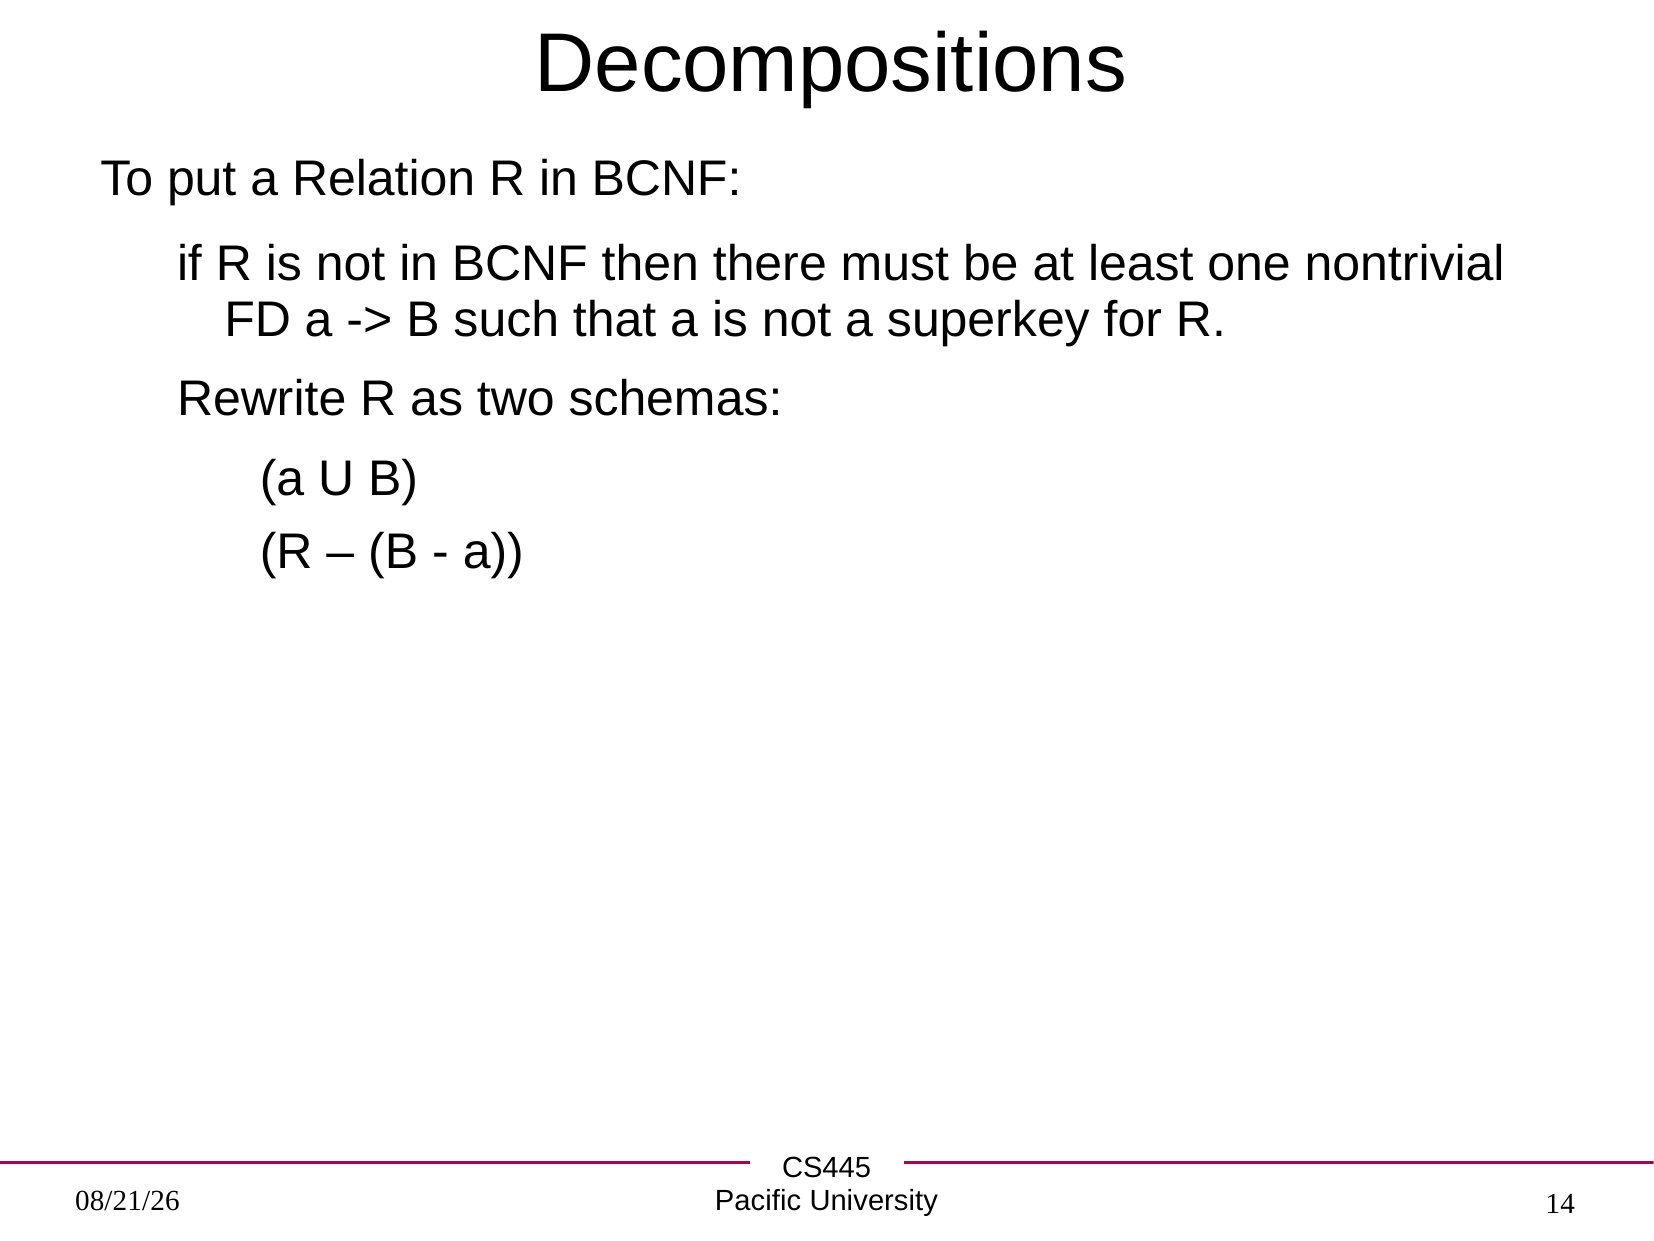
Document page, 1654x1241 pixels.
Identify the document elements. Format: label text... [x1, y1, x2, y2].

title Decompositions [86, 15, 1576, 109]
list To put a Relation R in BCNF: if R is not in BCNF then there must be at least one nontrivial FD a -> B such that a is not a superkey for R. Rewrite R as two schemas: (a U B) (R – (B - a)) [82, 150, 1571, 1111]
